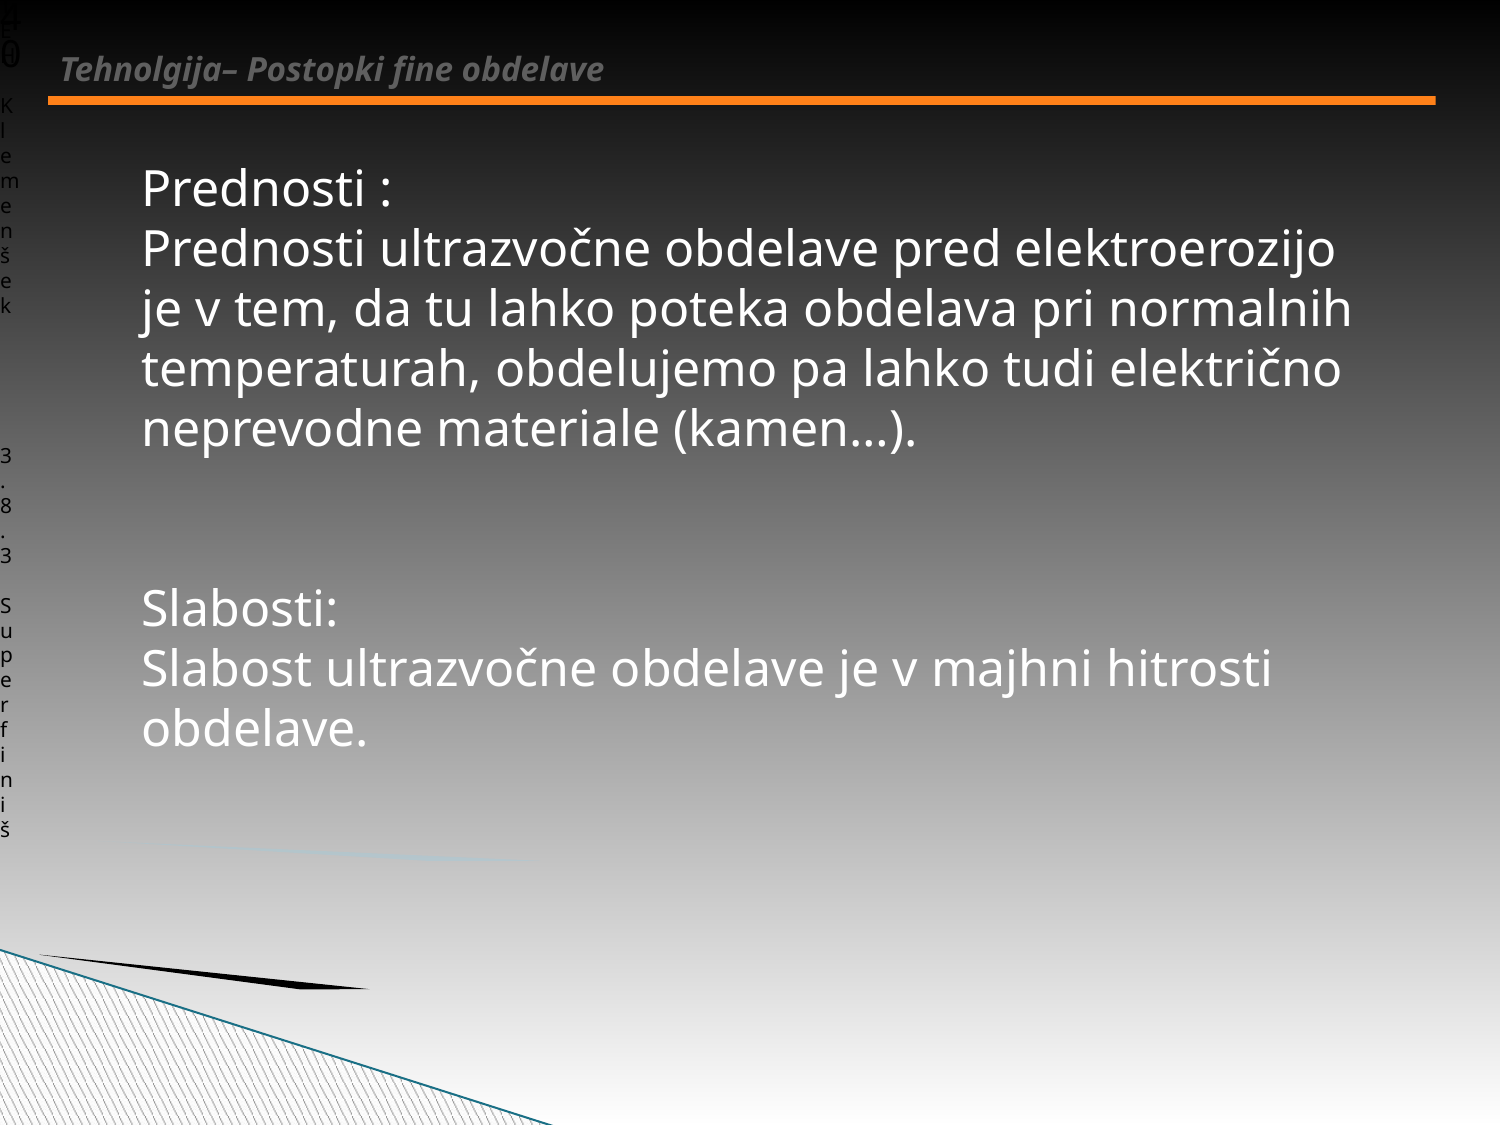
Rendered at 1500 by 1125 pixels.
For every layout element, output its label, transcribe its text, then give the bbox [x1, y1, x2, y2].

picture [0, 952, 543, 1125]
text_box Prednosti : Prednosti ultrazvočne obdelave pred elektroerozijo je v tem, da tu lahko poteka obdelava pri normalnih temperaturah, obdelujemo pa lahko tudi električno neprevodne materiale (kamen…). Slabosti: Slabost ultrazvočne obdelave je v majhni hitrosti obdelave. [126, 149, 1374, 765]
